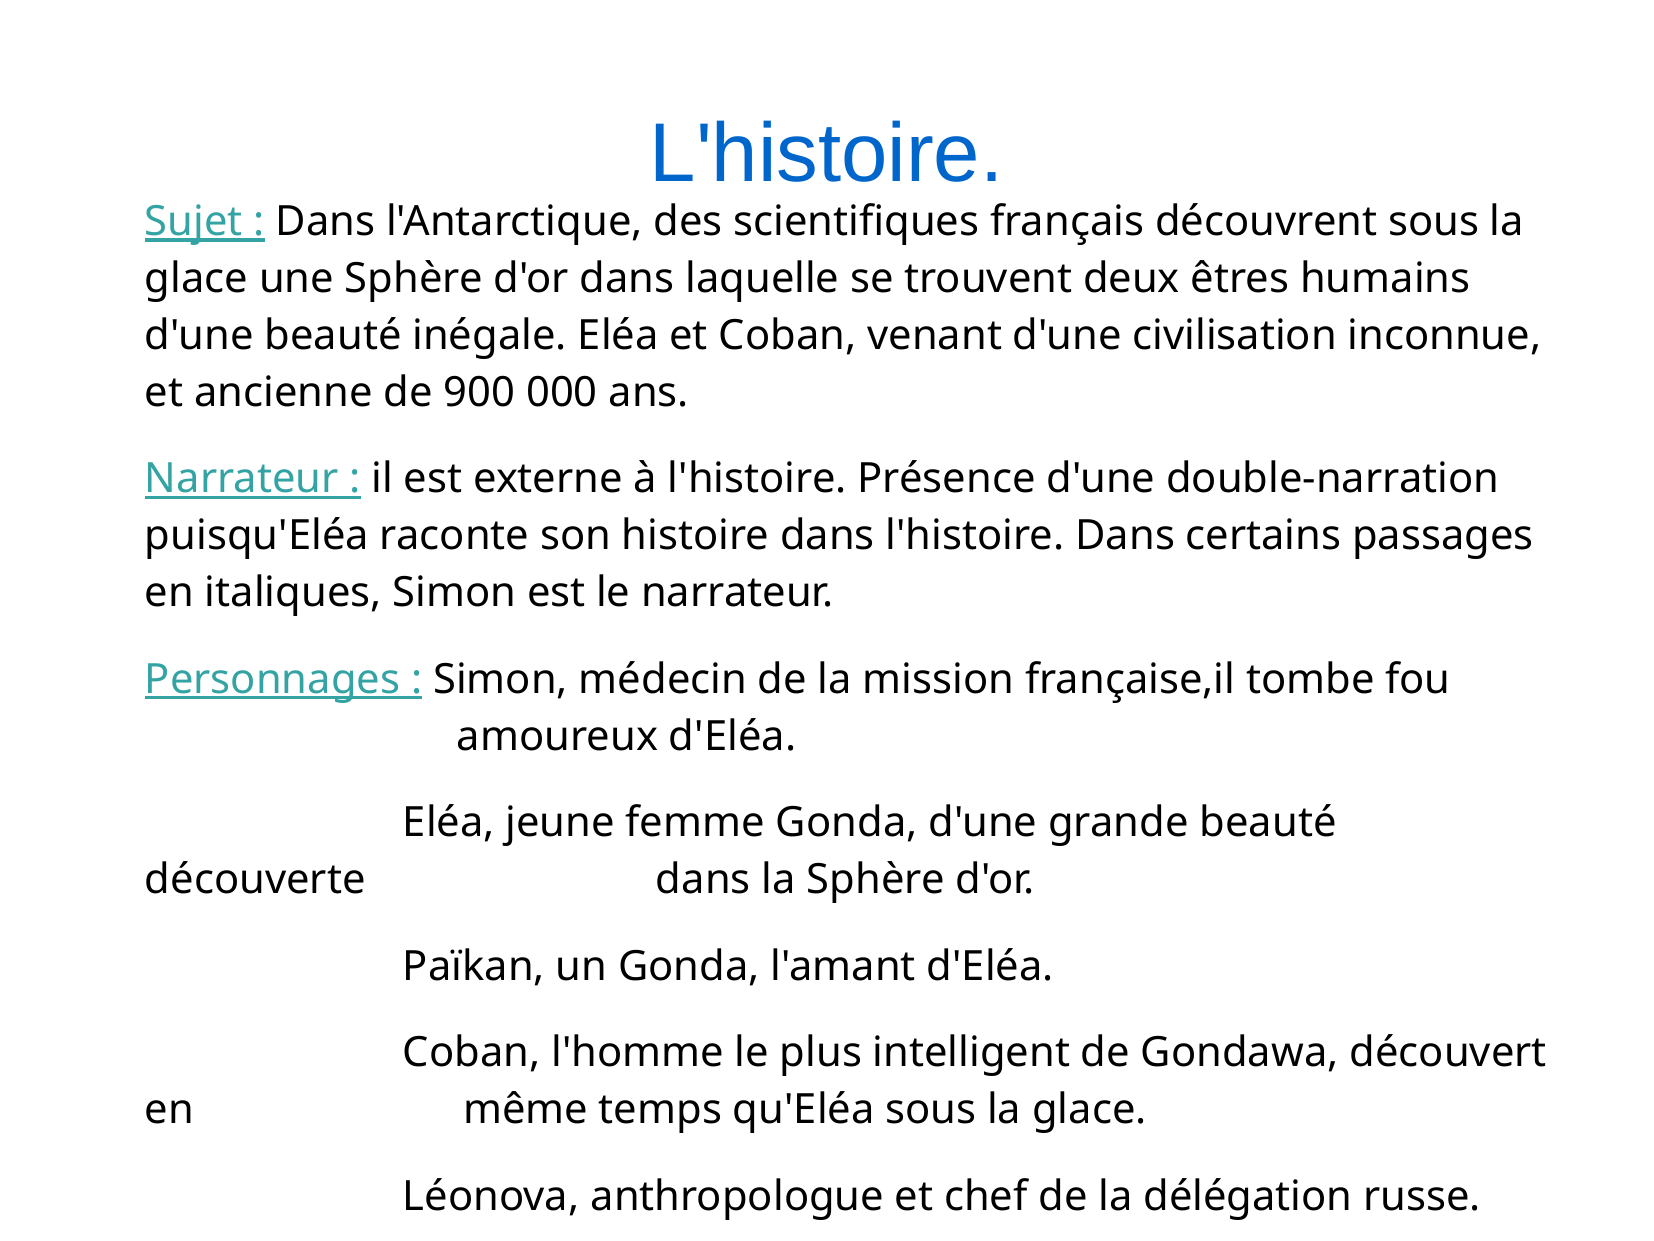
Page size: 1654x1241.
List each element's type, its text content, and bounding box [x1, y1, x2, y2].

list Sujet : Dans l'Antarctique, des scientifiques français découvrent sous la glace une Sphère d'or dans laquelle se trouvent deux êtres humains d'une beauté inégale. Eléa et Coban, venant d'une civilisation inconnue, et ancienne de 900 000 ans. Narrateur : il est externe à l'histoire. Présence d'une double-narration puisqu'Eléa raconte son histoire dans l'histoire. Dans certains passages en italiques, Simon est le narrateur. Personnages : Simon, médecin de la mission française,il tombe fou amoureux d'Eléa. Eléa, jeune femme Gonda, d'une grande beauté découverte dans la Sphère d'or. Païkan, un Gonda, l'amant d'Eléa. Coban, l'homme le plus intelligent de Gondawa, découvert en même temps qu'Eléa sous la glace. Léonova, anthropologue et chef de la délégation russe. Hoover, chimiste et chef de la délégation américaine. Lukos, inventeur de La Traductrice. [74, 190, 1563, 1182]
title L'histoire. [82, 49, 1571, 257]
